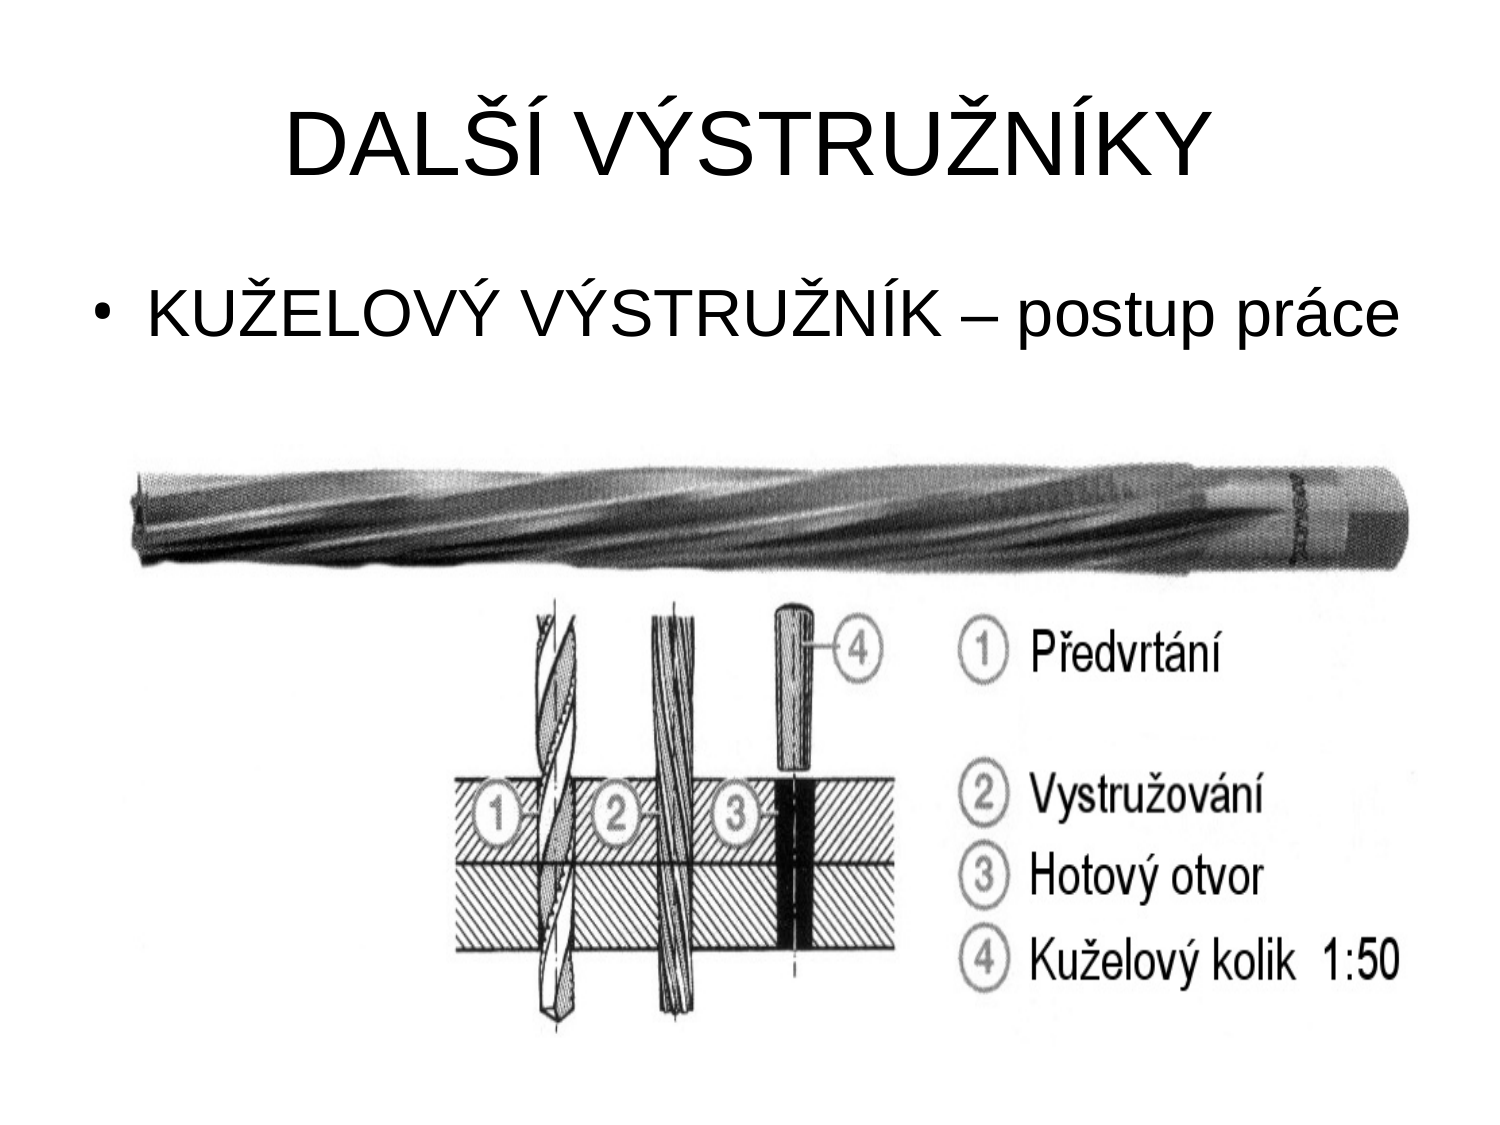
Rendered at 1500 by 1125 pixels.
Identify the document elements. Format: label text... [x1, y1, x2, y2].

picture [112, 444, 1418, 1047]
list KUŽELOVÝ VÝSTRUŽNÍK – postup práce [75, 262, 1426, 1005]
title DALŠÍ VÝSTRUŽNÍKY [75, 45, 1426, 233]
